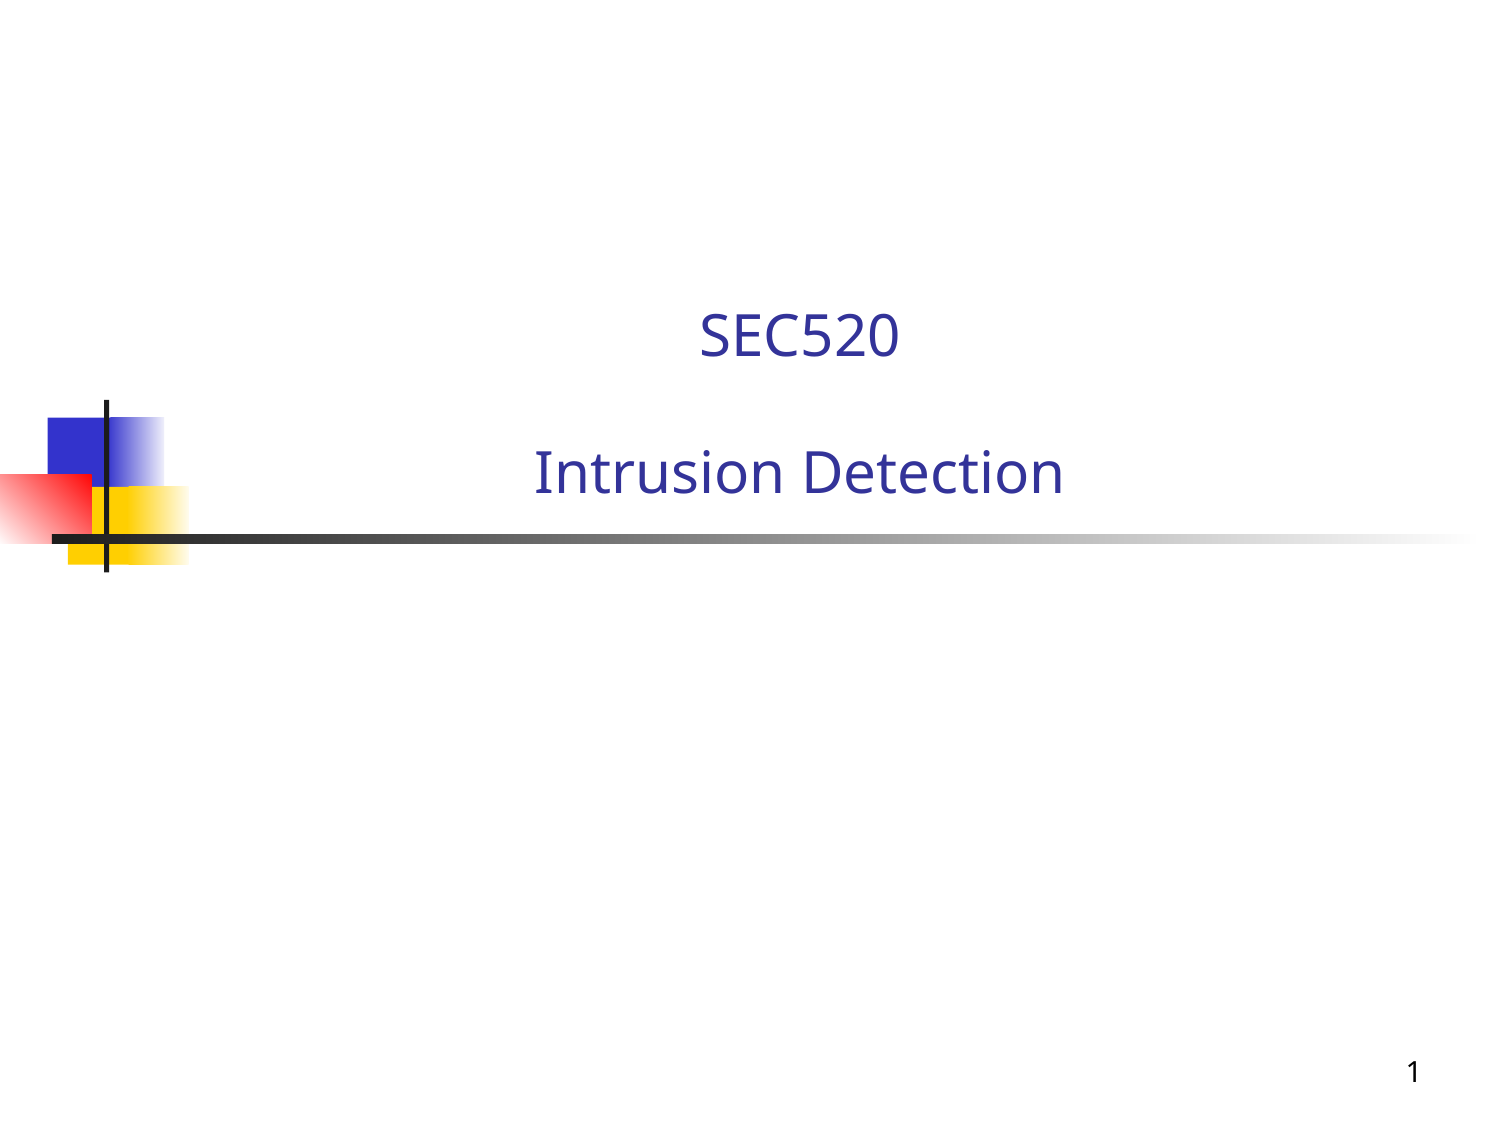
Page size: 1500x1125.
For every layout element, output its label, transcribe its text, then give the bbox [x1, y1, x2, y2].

title SEC520 Intrusion Detection [162, 274, 1438, 515]
